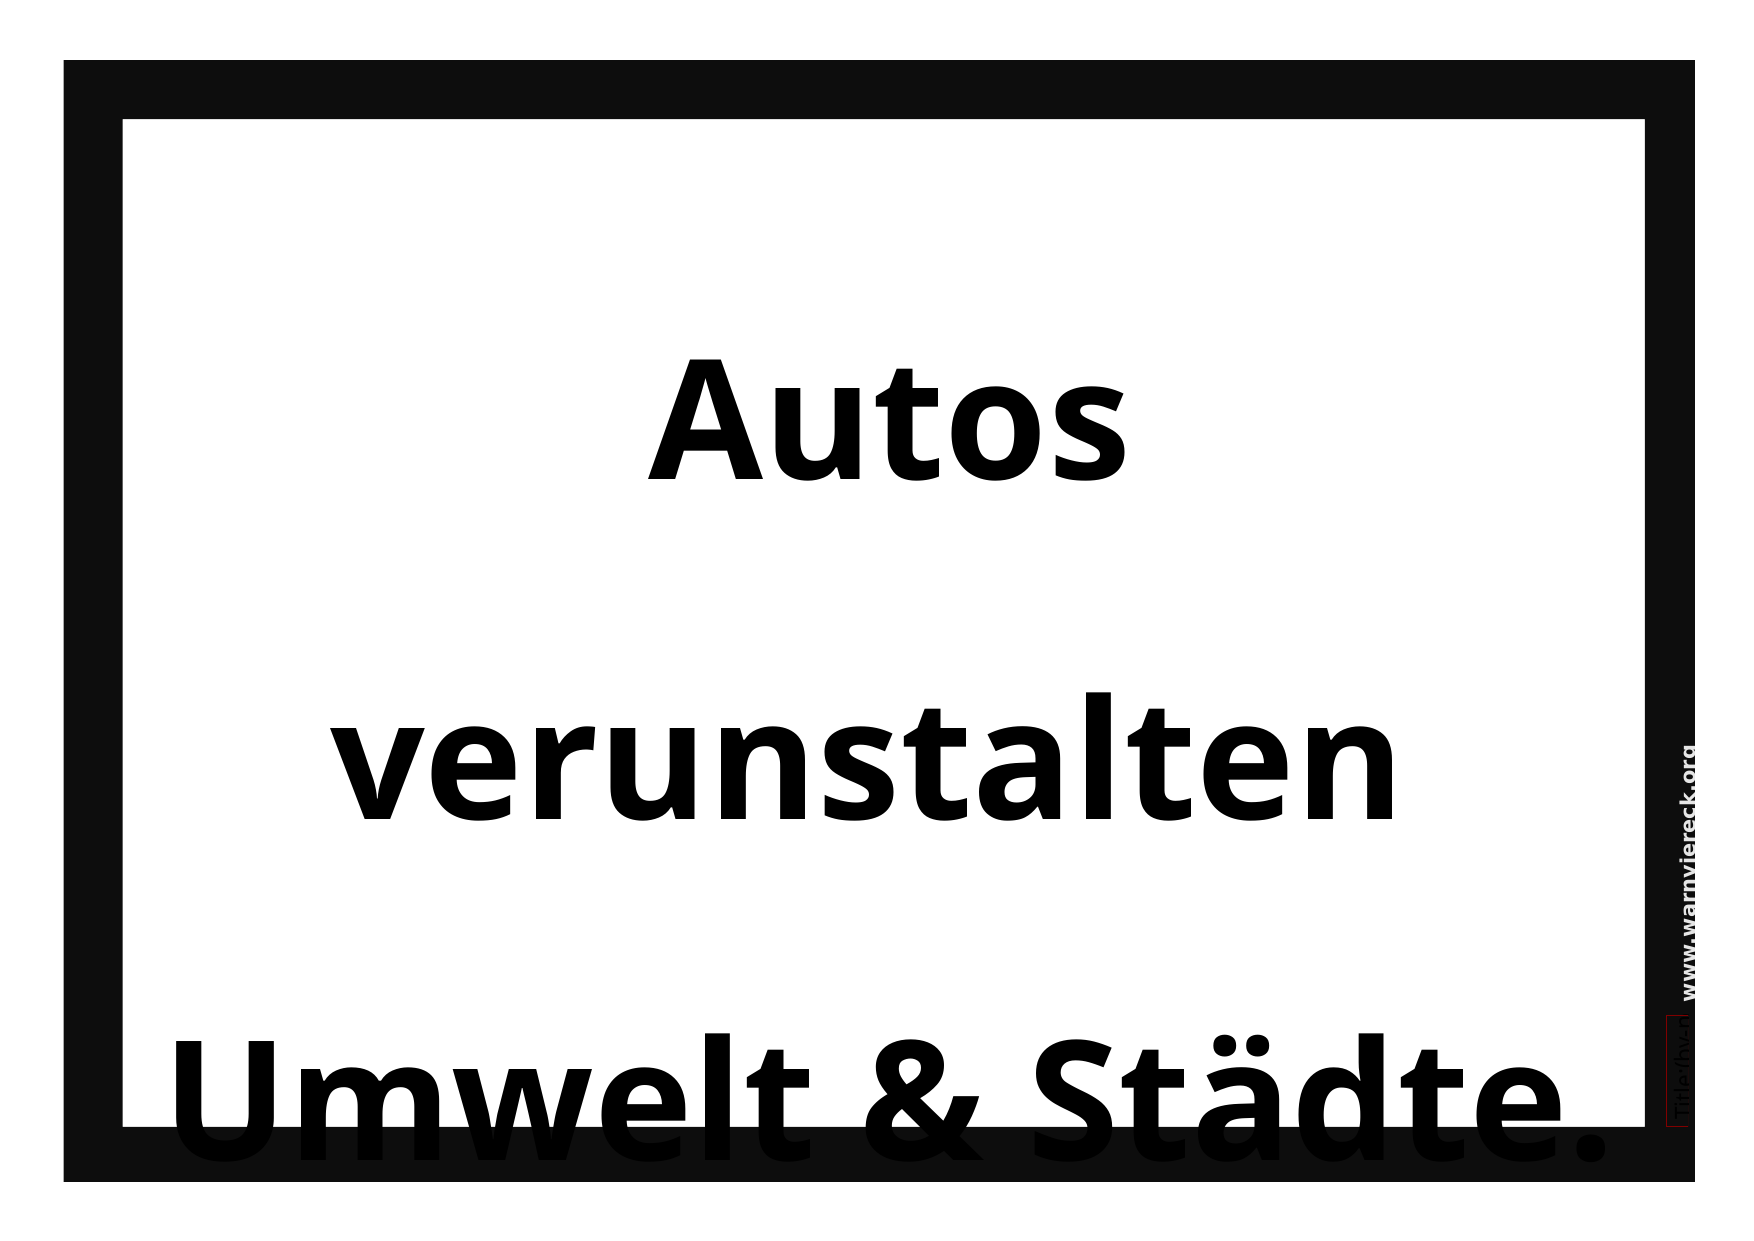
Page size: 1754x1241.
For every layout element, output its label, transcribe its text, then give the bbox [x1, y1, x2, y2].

text_box Autos verunstalten Umwelt & Städte. Die meisten Menschen fühlen sich in der Natur und in Fußgängerzonen wohler als auf Straßen, Parkplätzen und Autobahnen. [102, 180, 1677, 1087]
